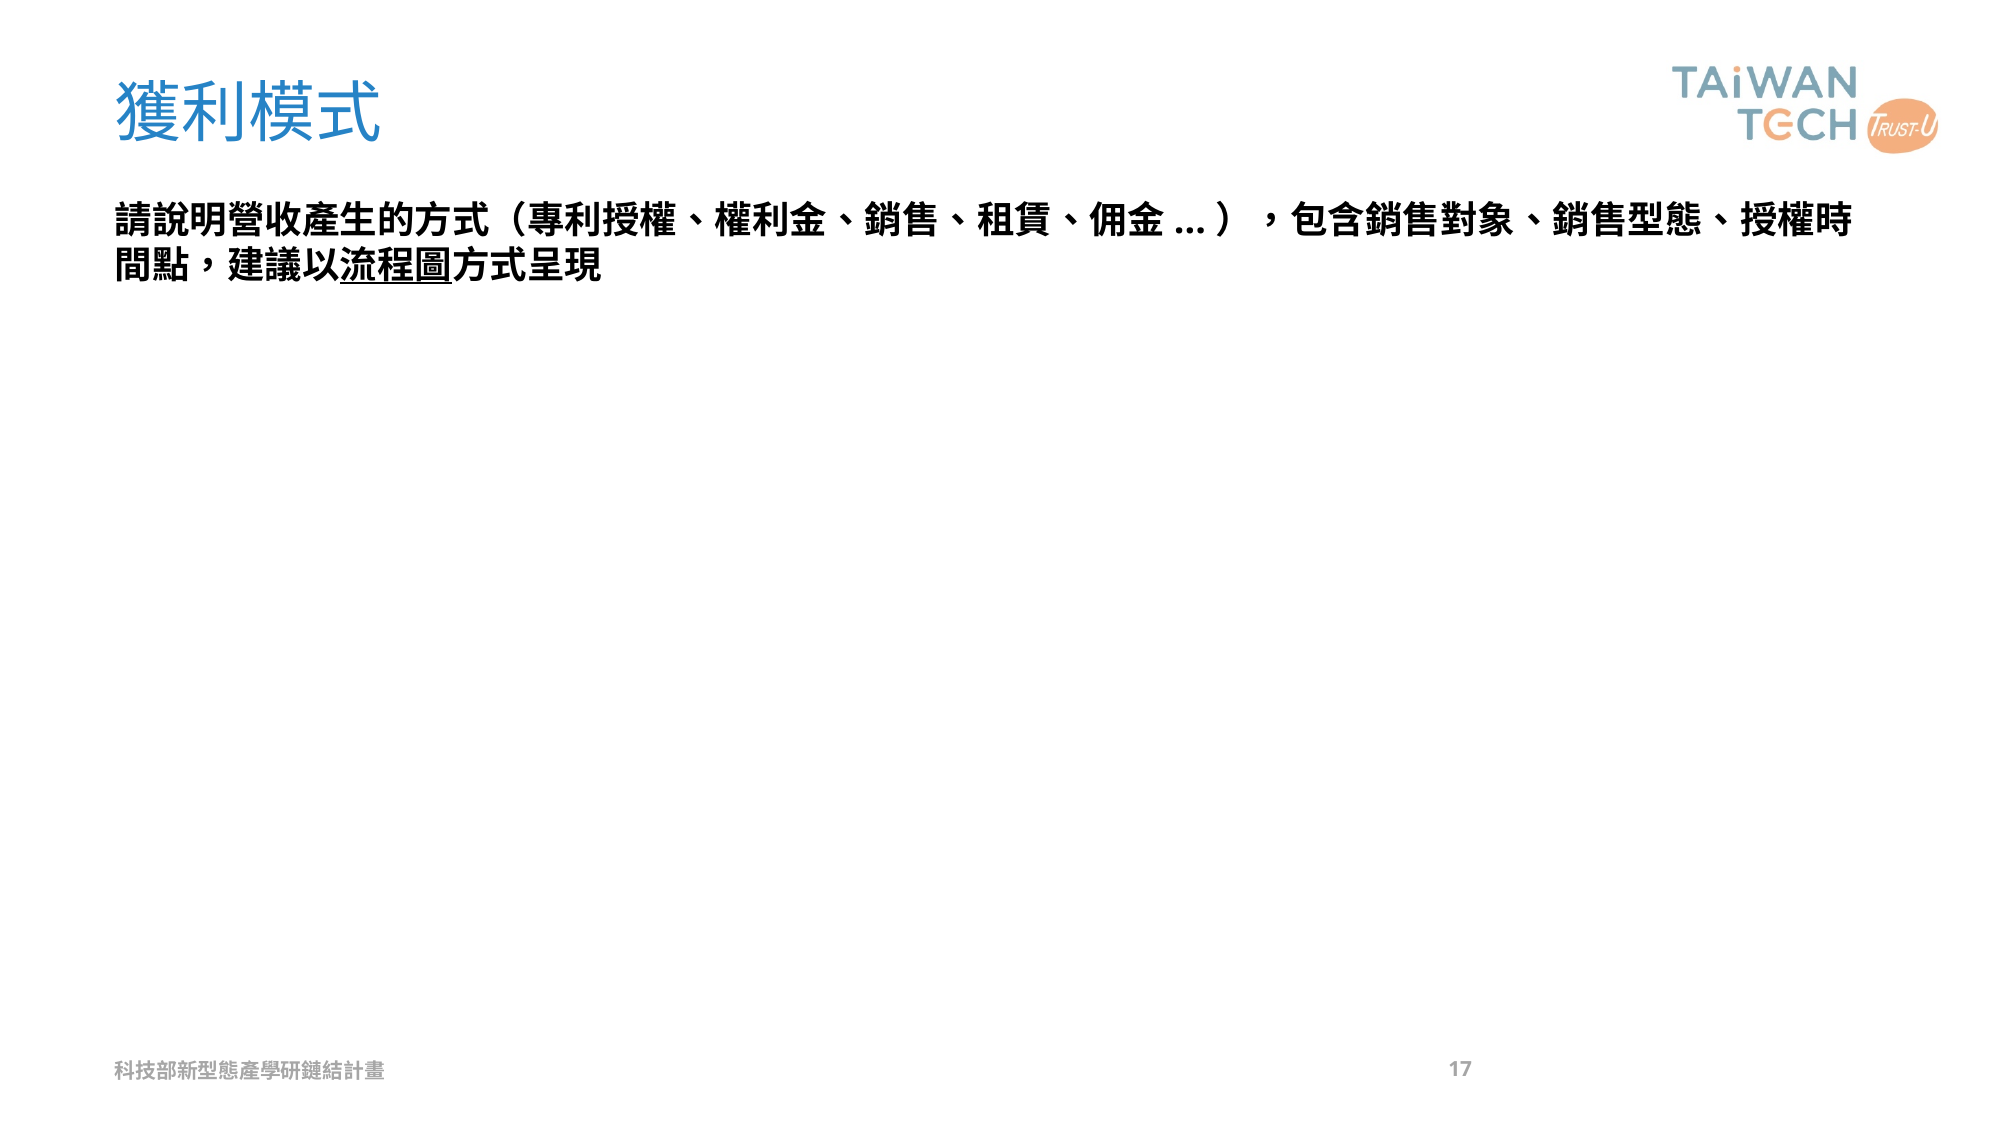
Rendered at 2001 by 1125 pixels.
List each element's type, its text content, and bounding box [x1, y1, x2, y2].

text_box 科技部新型態產學研鏈結計畫 [99, 1040, 567, 1101]
text_box [1433, 1040, 1900, 1101]
title 獲利模式 [99, 45, 1900, 174]
list 請說明營收產生的方式（專利授權、權利金、銷售、租賃、佣金...），包含銷售對象、銷售型態、授權時間點，建議以流程圖方式呈現 [99, 188, 1900, 1024]
